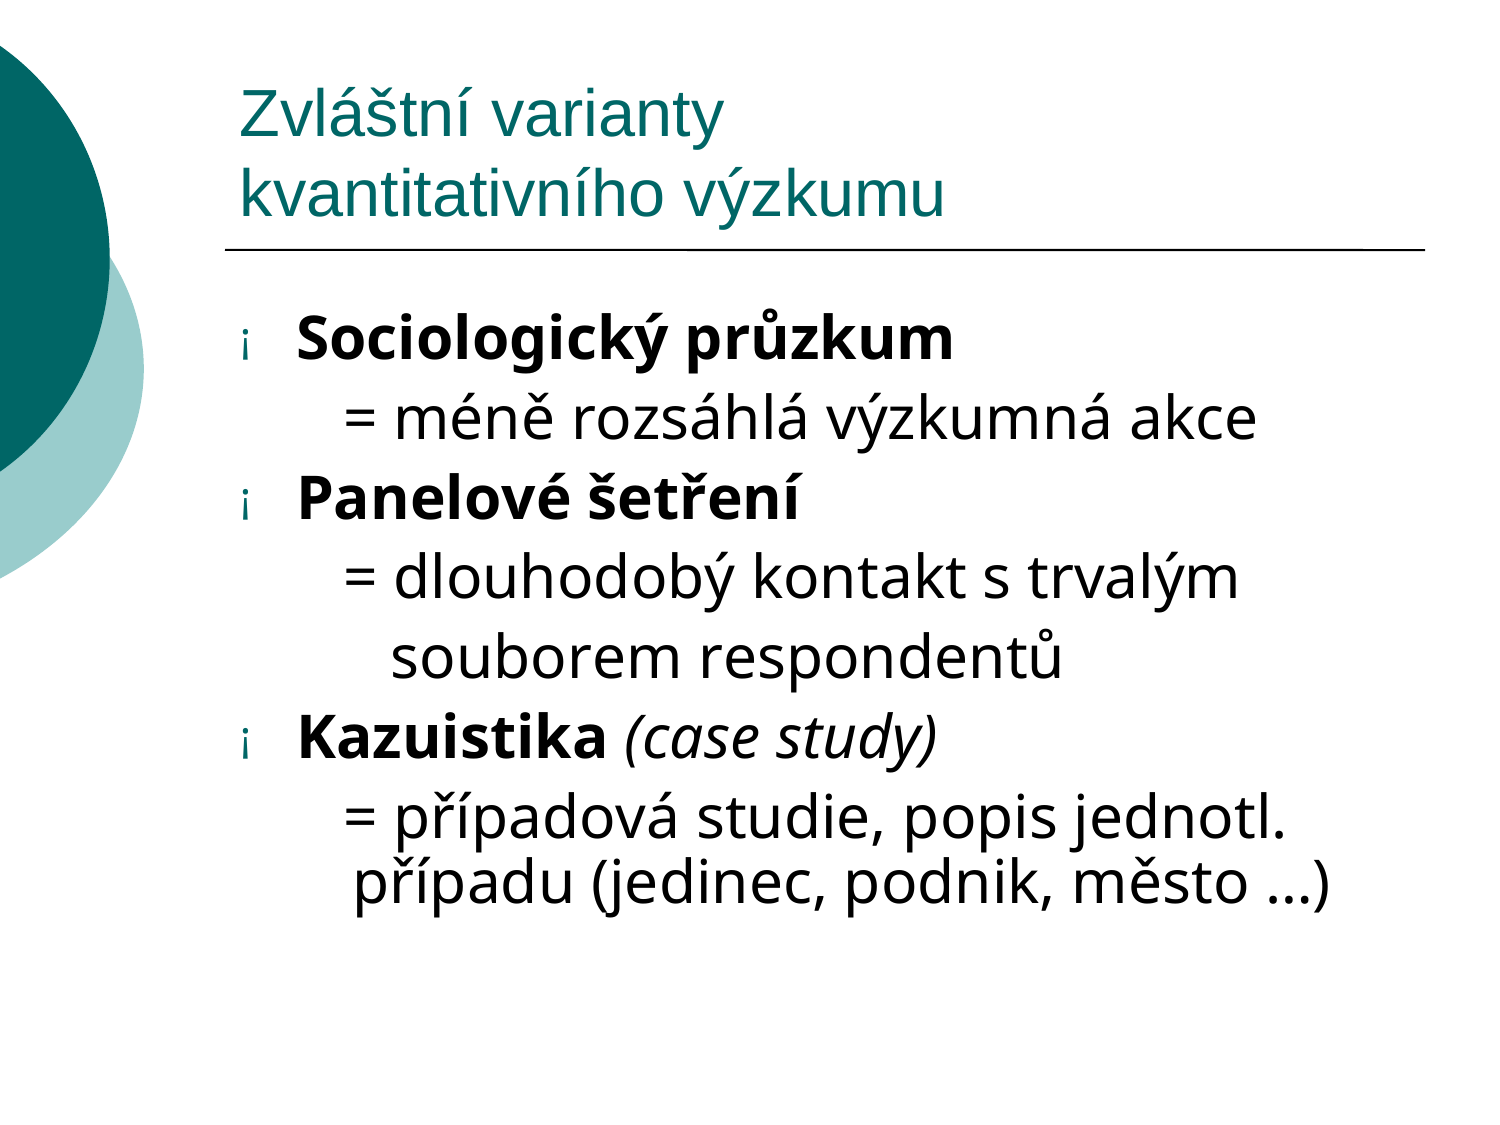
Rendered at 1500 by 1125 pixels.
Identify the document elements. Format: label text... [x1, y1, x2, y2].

list Sociologický průzkum = méně rozsáhlá výzkumná akce Panelové šetření = dlouhodobý kontakt s trvalým souborem respondentů Kazuistika (case study) = případová studie, popis jednotl. případu (jedinec, podnik, město …) [224, 299, 1425, 975]
title Zvláštní varianty kvantitativního výzkumu [224, 49, 1425, 237]
